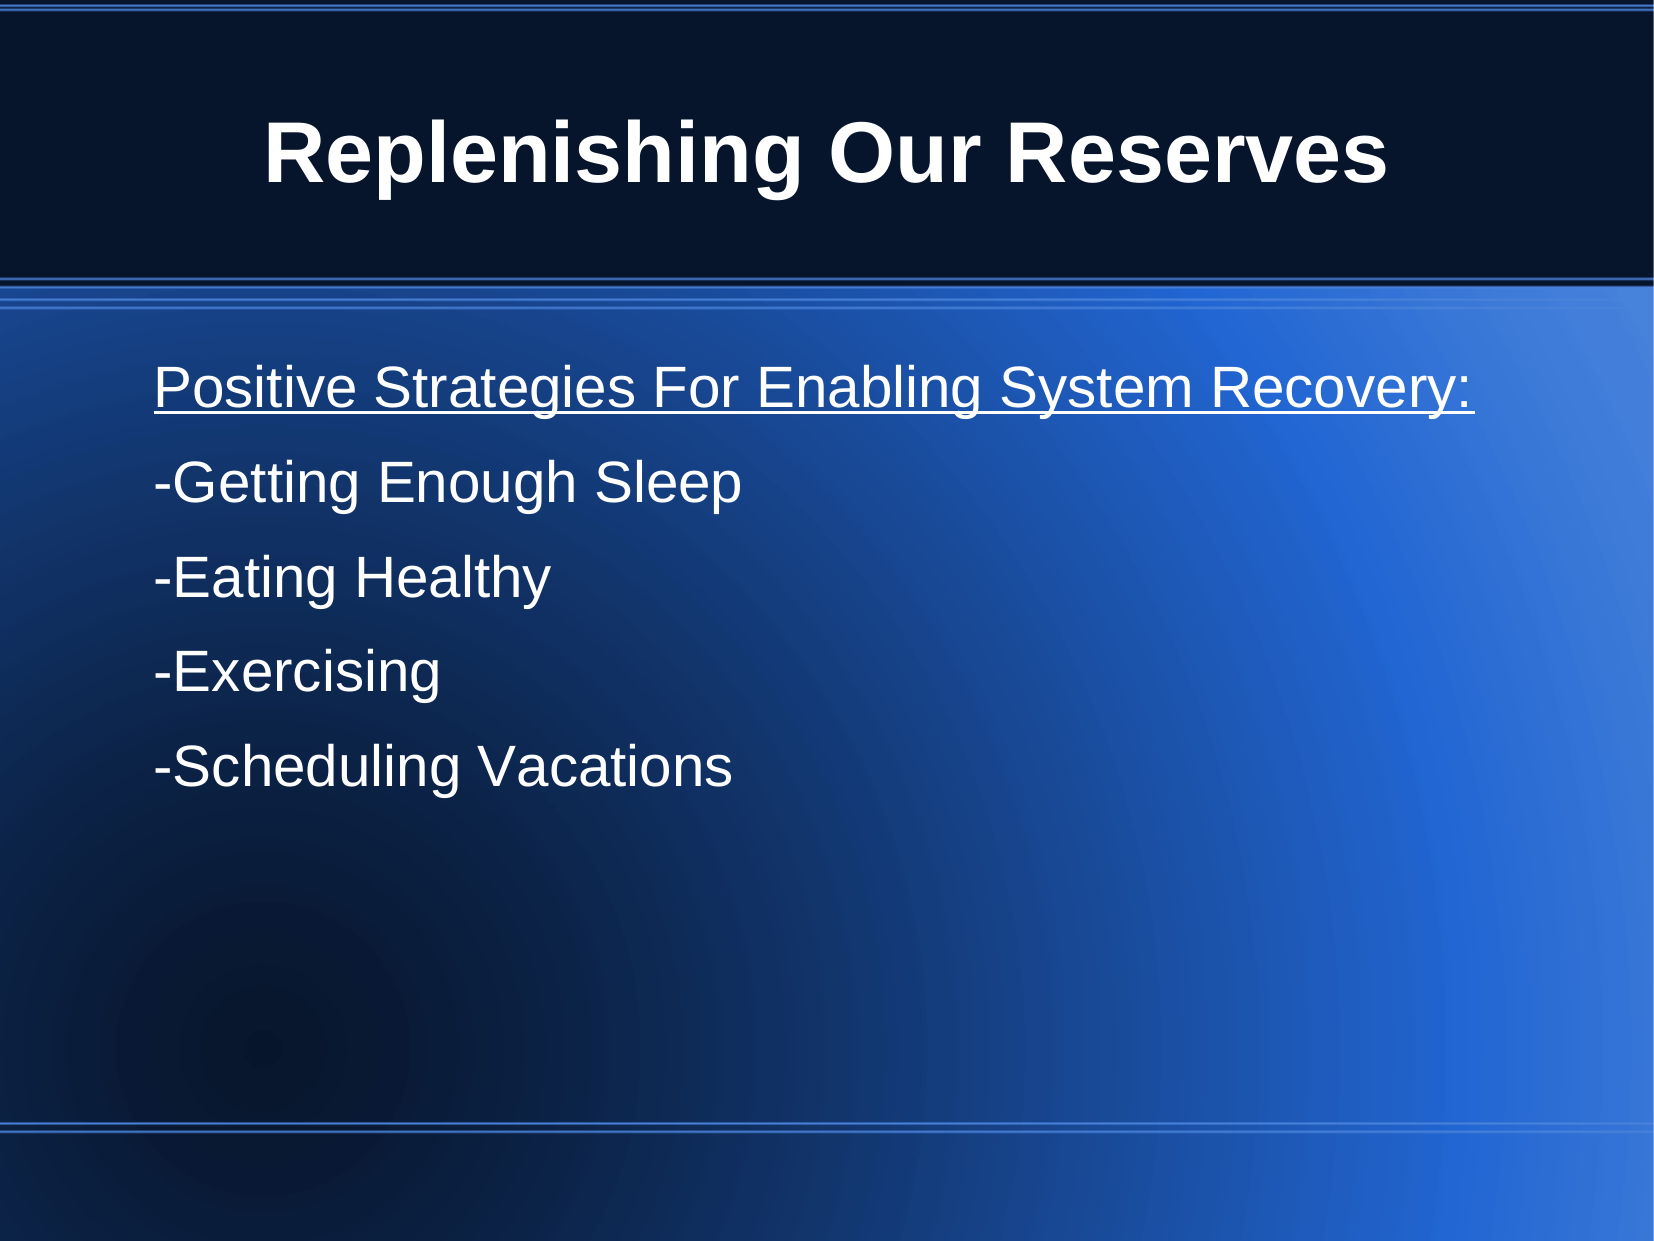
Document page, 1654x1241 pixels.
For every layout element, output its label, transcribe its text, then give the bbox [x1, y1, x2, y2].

picture [0, 0, 1654, 1241]
list Positive Strategies For Enabling System Recovery: -Getting Enough Sleep -Eating Healthy -Exercising -Scheduling Vacations [82, 355, 1571, 1058]
title Replenishing Our Reserves [82, 49, 1571, 257]
